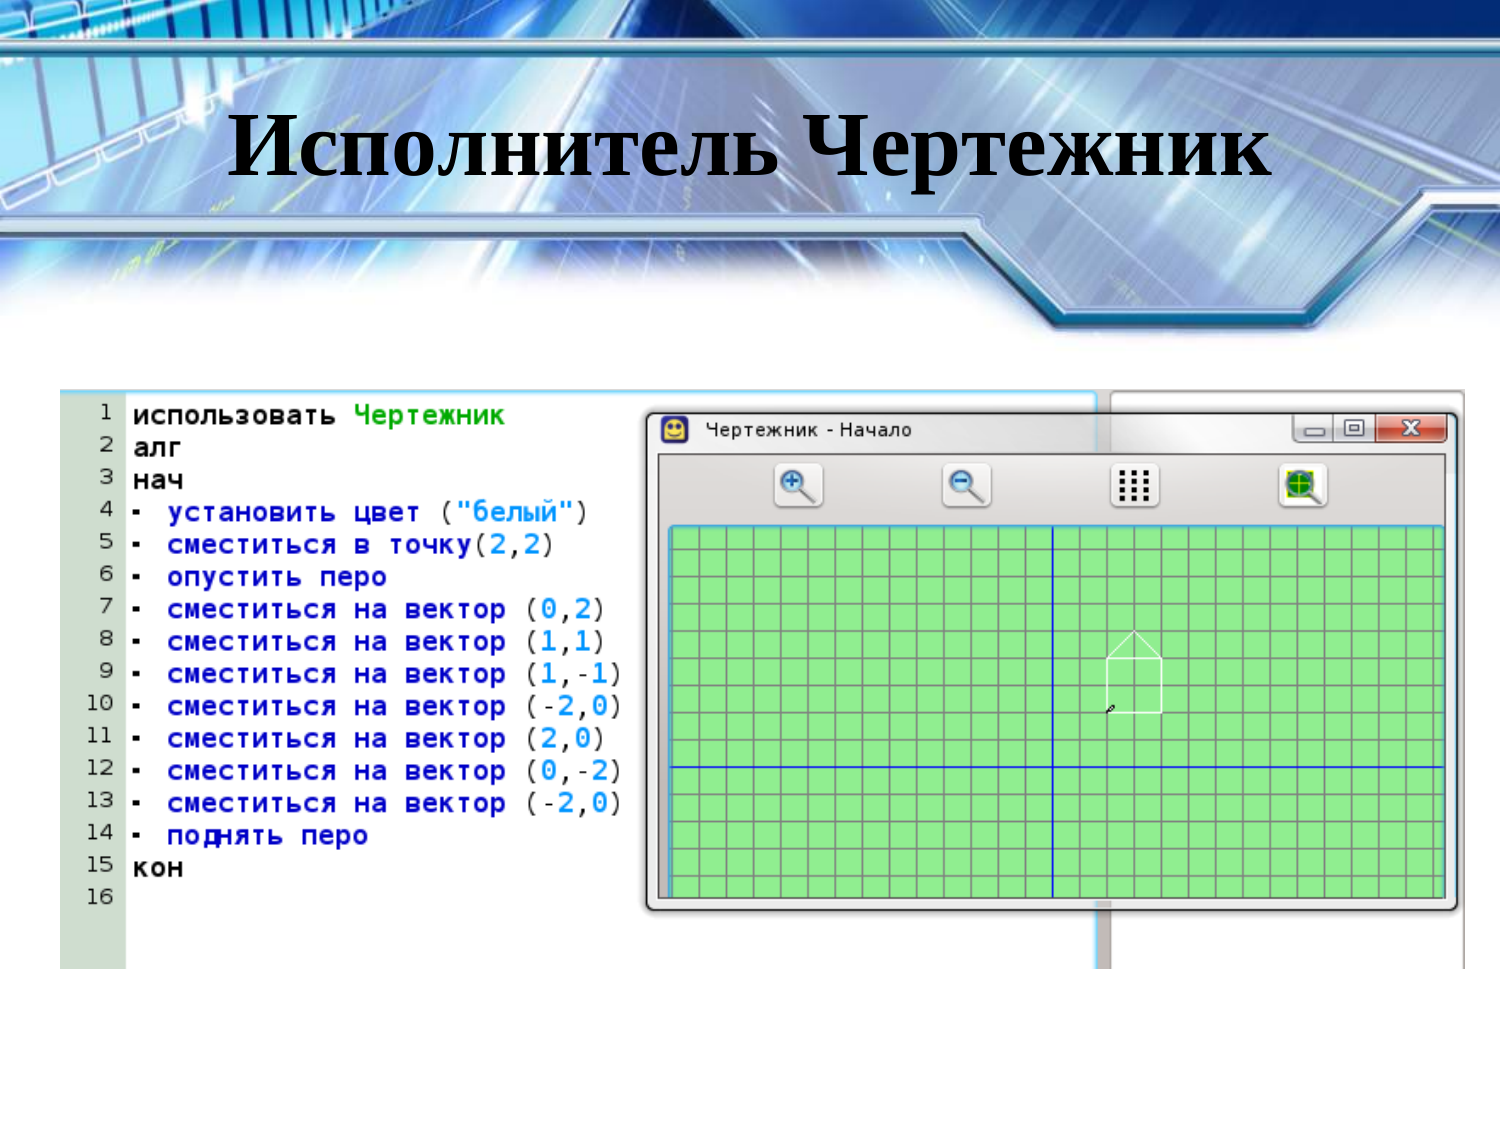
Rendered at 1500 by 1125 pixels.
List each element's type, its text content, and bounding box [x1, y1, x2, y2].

title Исполнитель Чертежник [75, 45, 1426, 233]
picture [0, 0, 1500, 1125]
